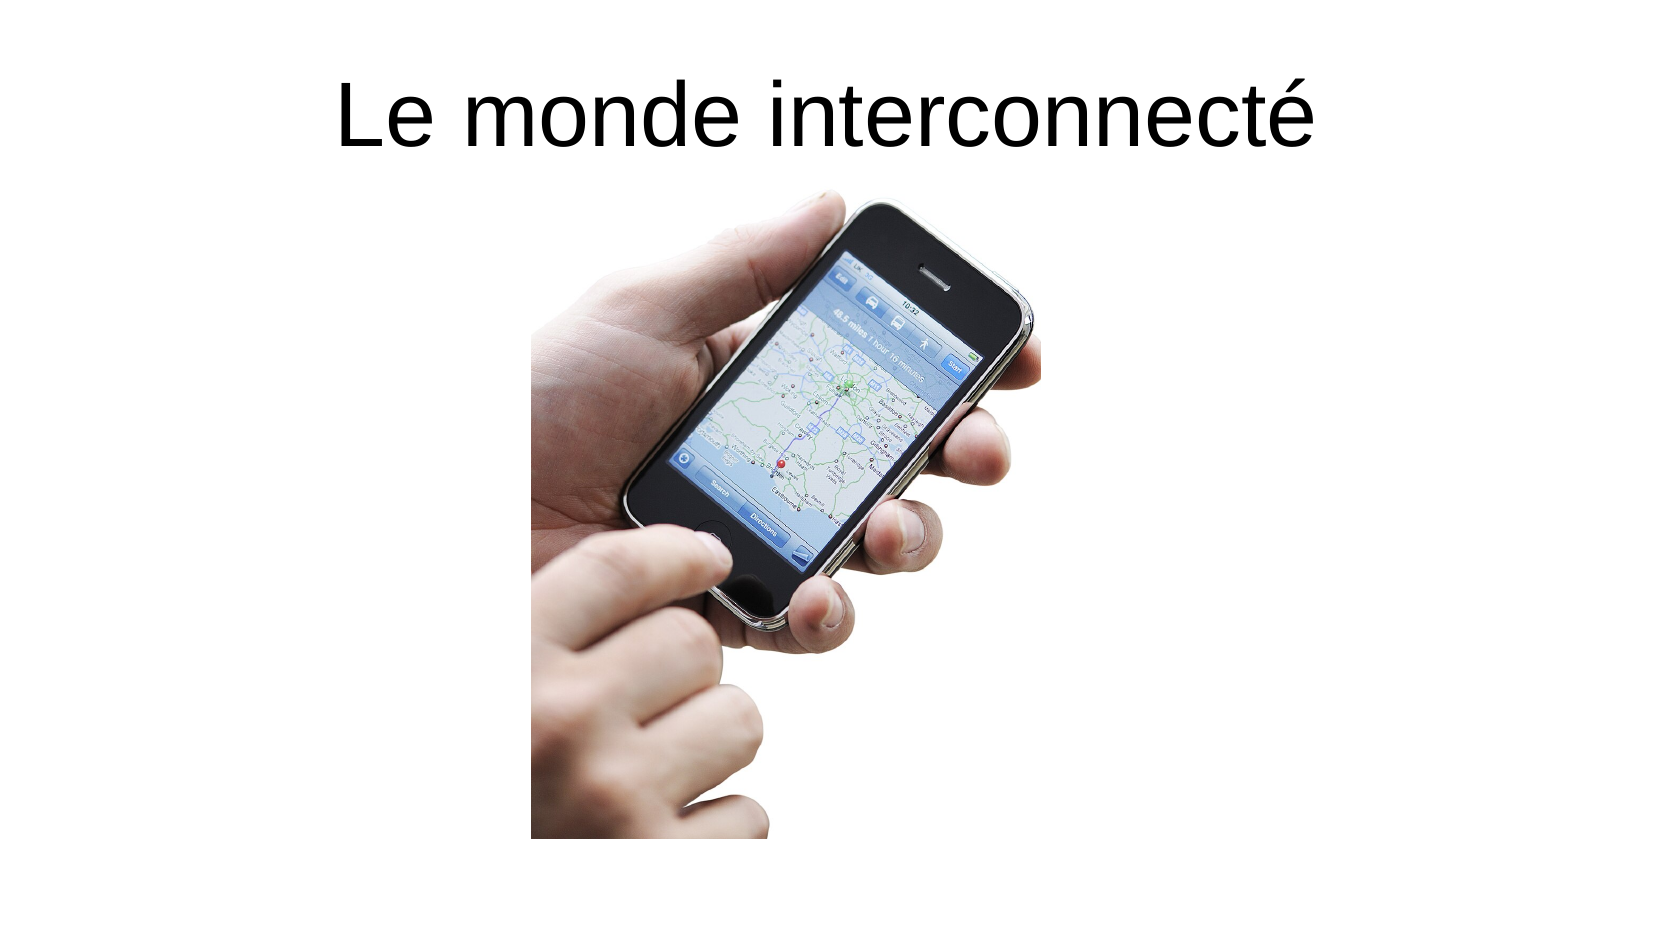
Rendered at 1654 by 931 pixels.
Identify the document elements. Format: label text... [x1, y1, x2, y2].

picture [531, 177, 1041, 839]
title Le monde interconnecté [82, 37, 1571, 193]
